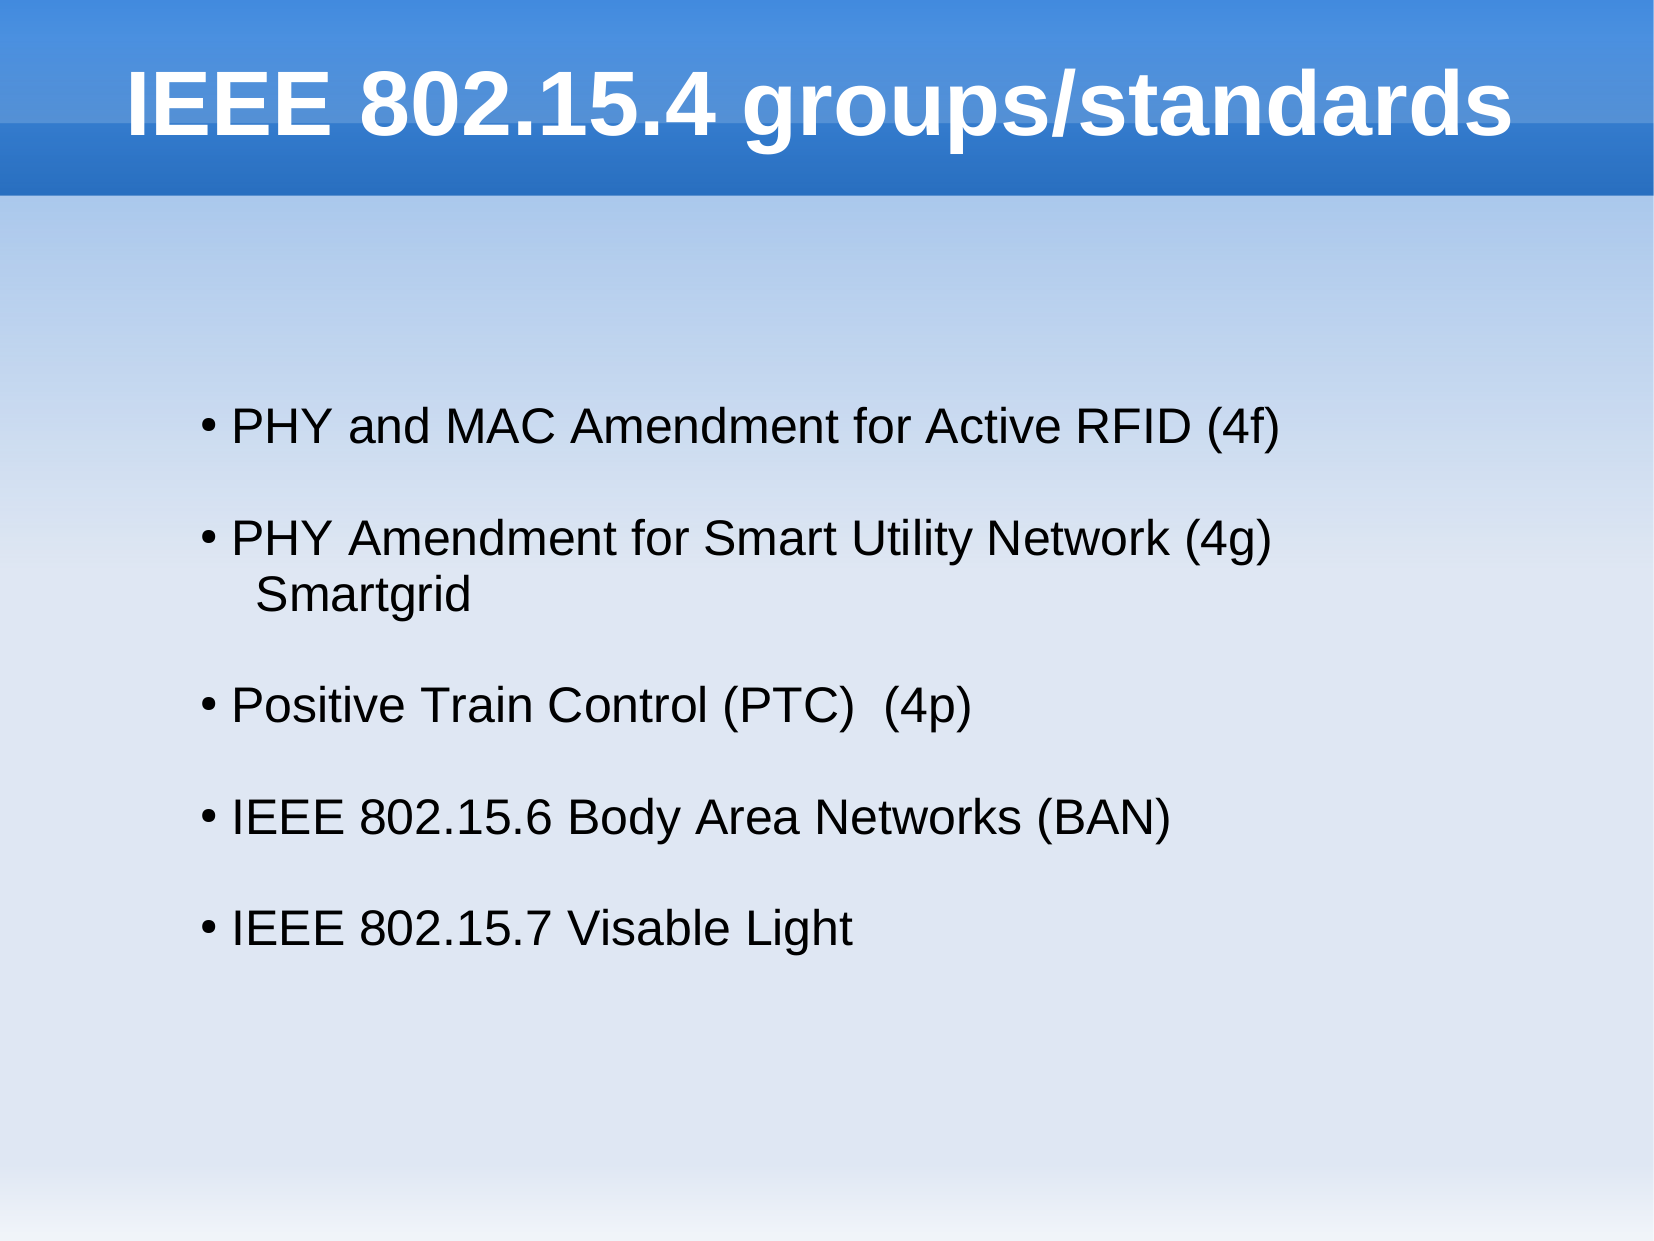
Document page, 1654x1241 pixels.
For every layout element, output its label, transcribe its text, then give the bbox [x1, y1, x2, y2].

subtitle [82, 290, 1571, 1109]
picture [0, 0, 1654, 1241]
text_box PHY and MAC Amendment for Active RFID (4f) PHY Amendment for Smart Utility Network (4g) Smartgrid Positive Train Control (PTC) (4p) IEEE 802.15.6 Body Area Networks (BAN) IEEE 802.15.7 Visable Light [185, 279, 1461, 964]
title IEEE 802.15.4 groups/standards [76, 0, 1565, 208]
